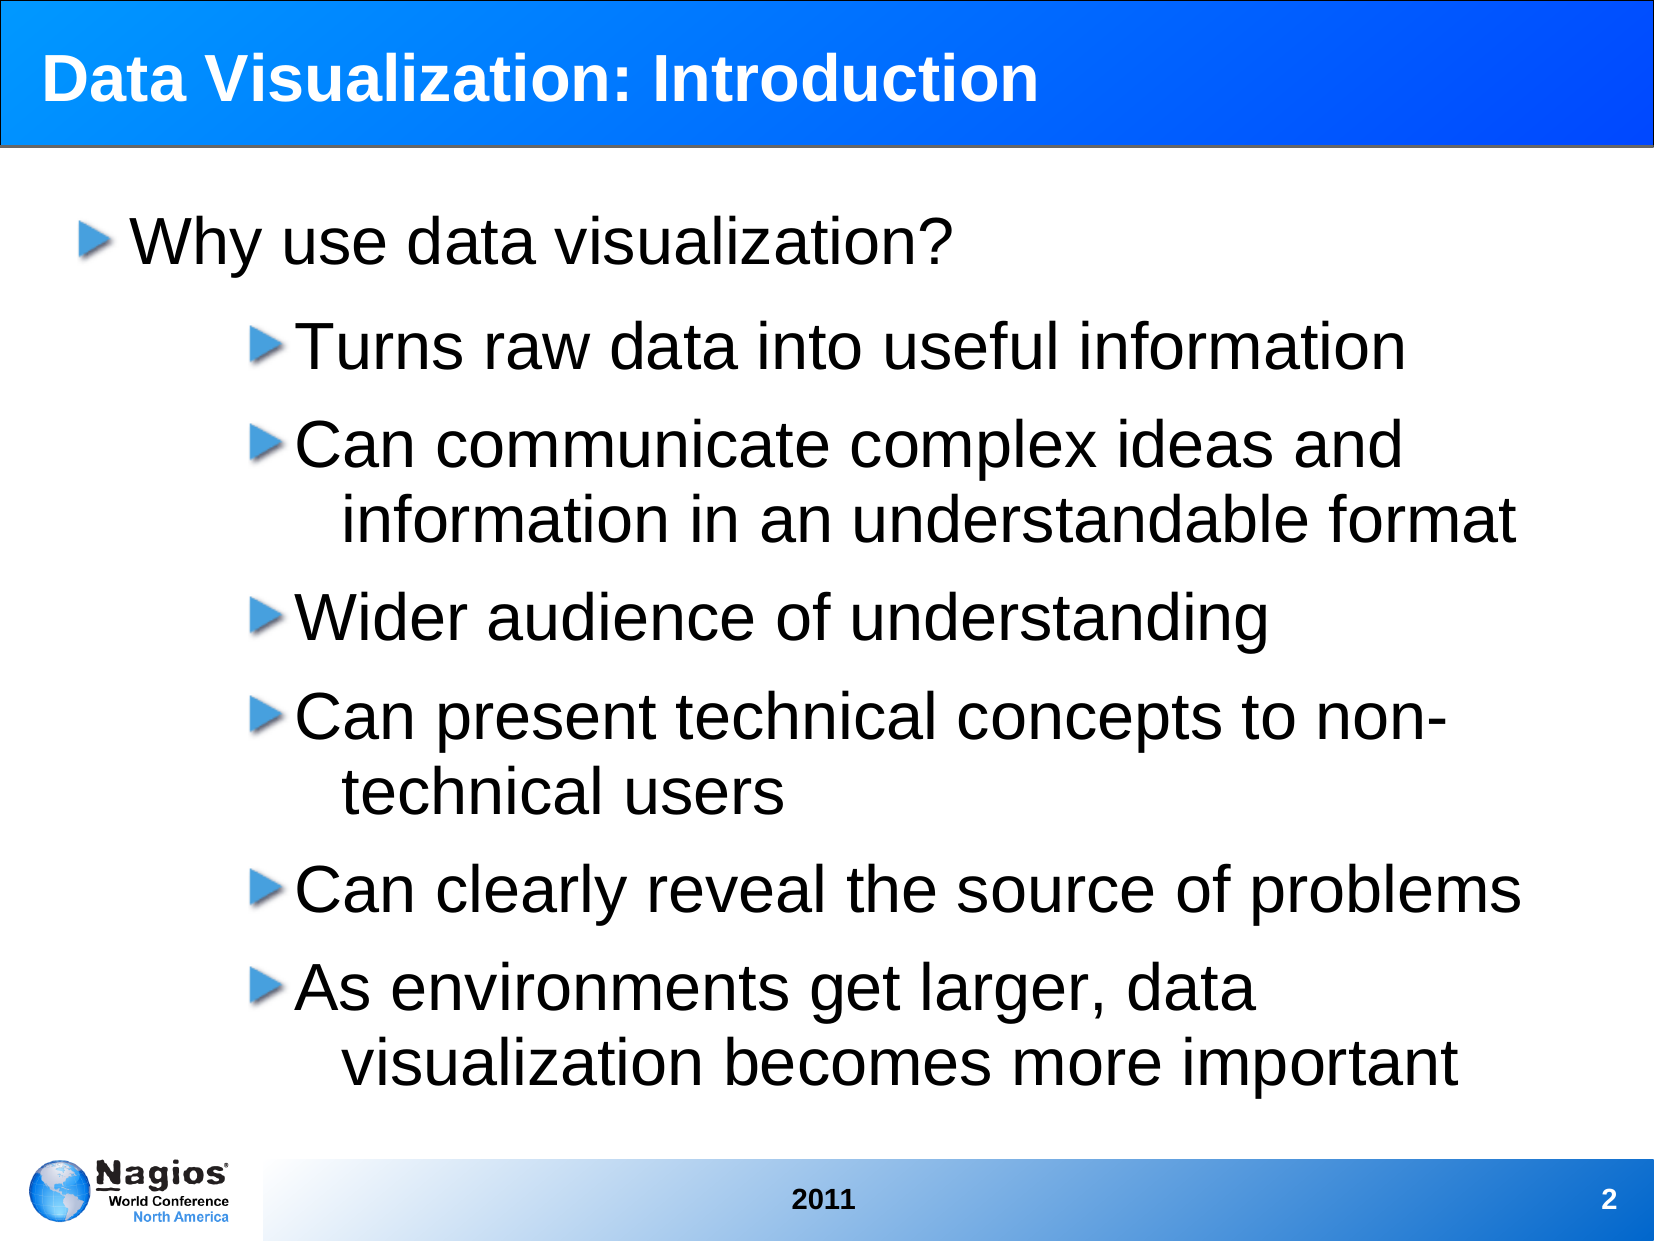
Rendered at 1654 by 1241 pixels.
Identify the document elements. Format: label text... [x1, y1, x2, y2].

picture [29, 1159, 229, 1235]
list Why use data visualization? Turns raw data into useful information Can communicate complex ideas and information in an understandable format Wider audience of understanding Can present technical concepts to non-technical users Can clearly reveal the source of problems As environments get larger, data visualization becomes more important [58, 204, 1599, 1100]
title Data Visualization: Introduction [41, 29, 1248, 127]
